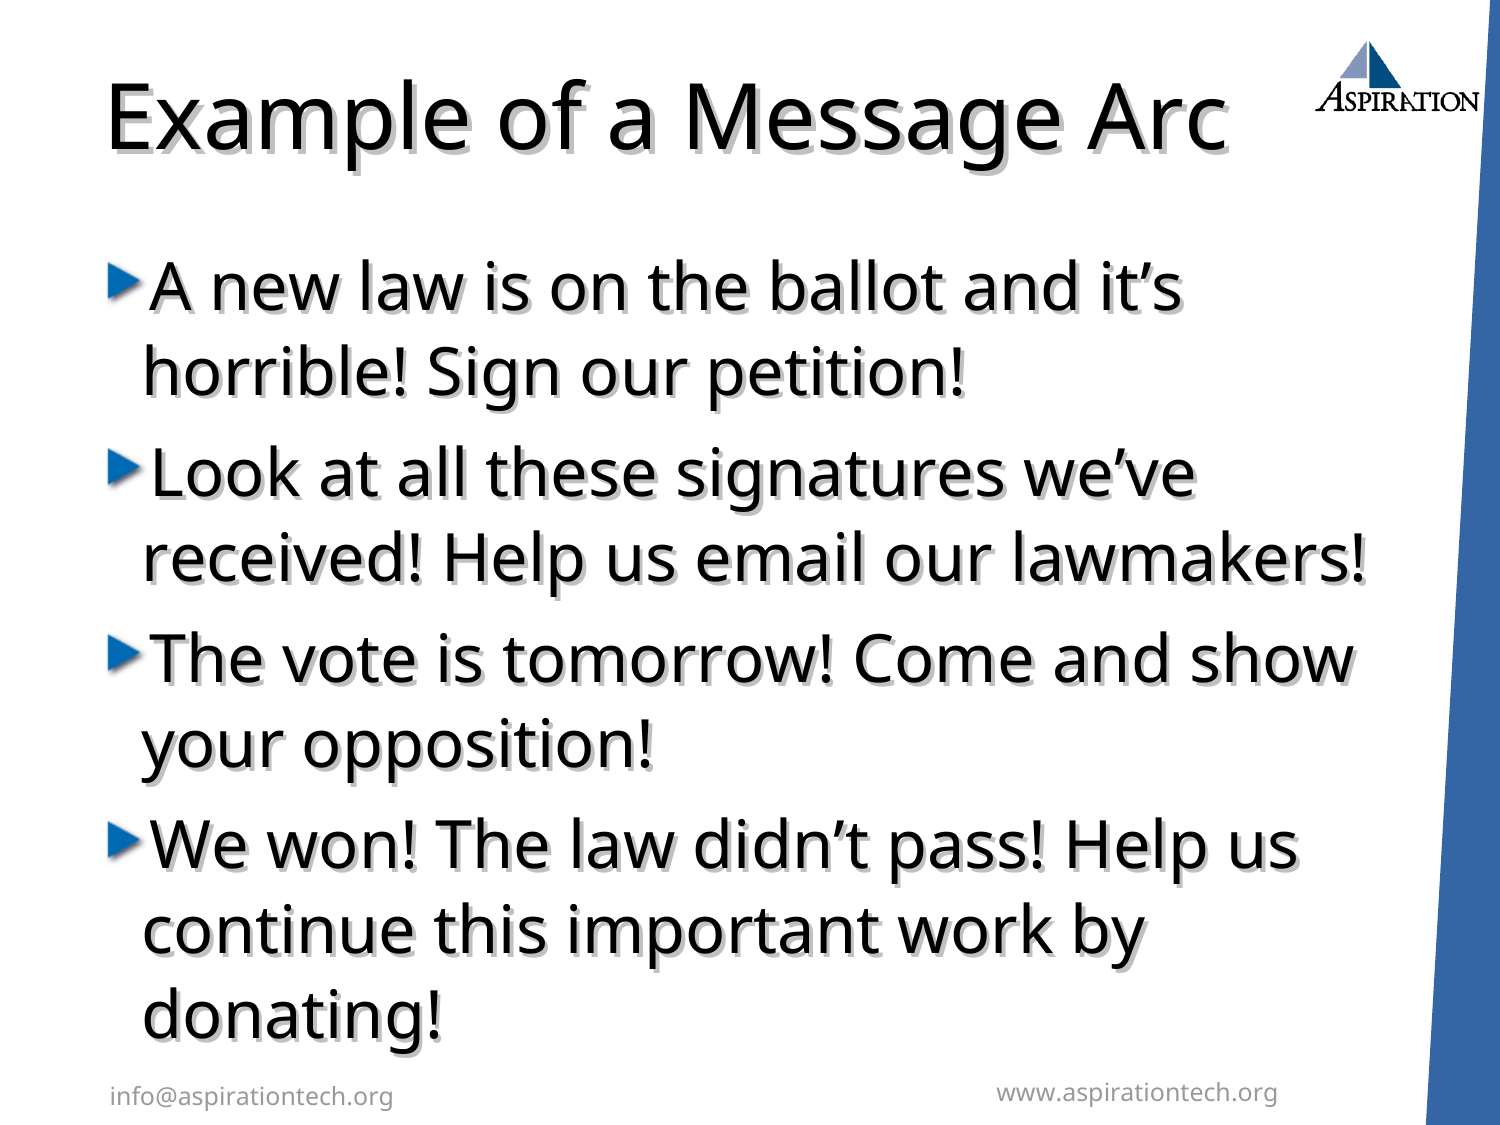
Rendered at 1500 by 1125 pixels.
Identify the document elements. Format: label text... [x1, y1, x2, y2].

title Example of a Message Arc [49, 19, 1284, 206]
picture [1315, 41, 1480, 120]
list A new law is on the ballot and it’s horrible! Sign our petition! Look at all these signatures we’ve received! Help us email our lawmakers! The vote is tomorrow! Come and show your opposition! We won! The law didn’t pass! Help us continue this important work by donating! [49, 238, 1447, 967]
